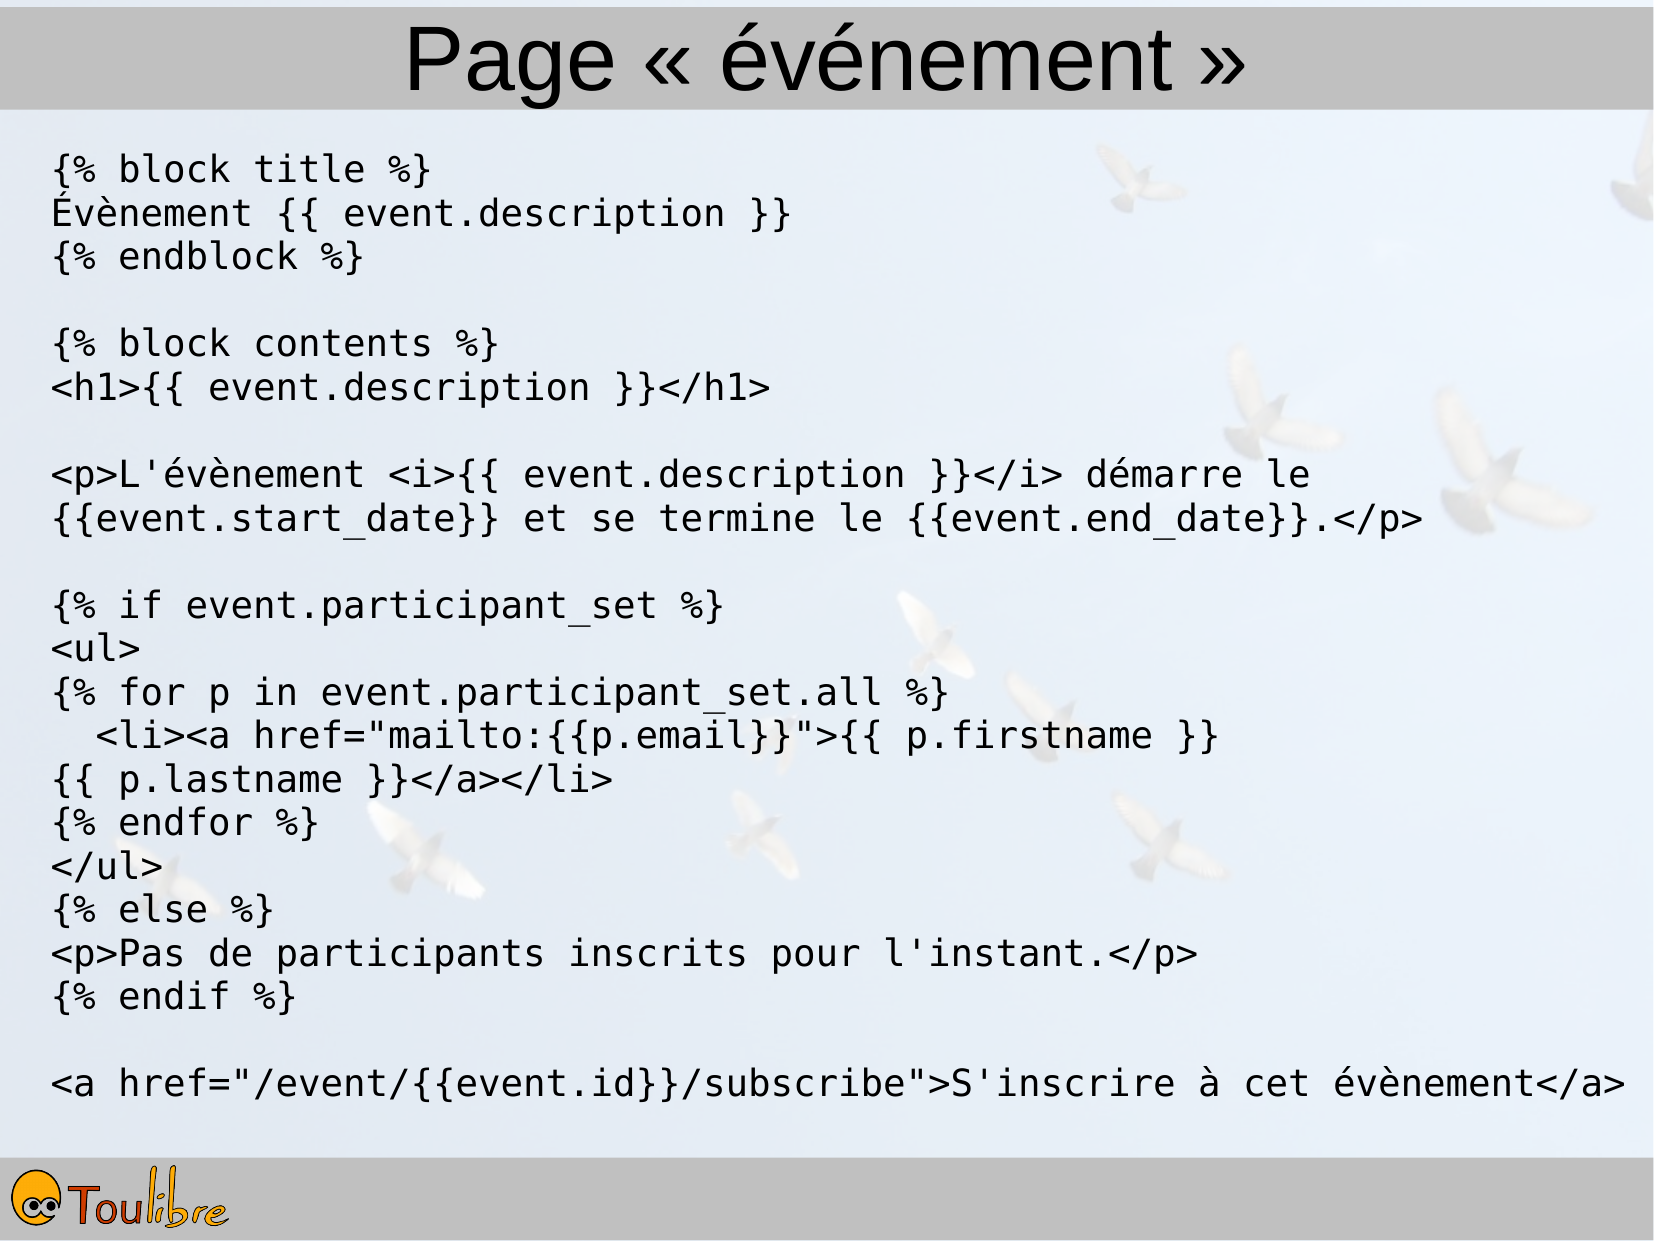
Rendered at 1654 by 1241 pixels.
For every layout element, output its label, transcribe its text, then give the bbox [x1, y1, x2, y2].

title Page « événement » [0, 7, 1654, 110]
text_box {% block title %} Évènement {{ event.description }} {% endblock %} {% block contents %} <h1>{{ event.description }}</h1> <p>L'évènement <i>{{ event.description }}</i> démarre le {{event.start_date}} et se termine le {{event.end_date}}.</p> {% if event.participant_set %} <ul> {% for p in event.participant_set.all %} <li><a href="mailto:{{p.email}}">{{ p.firstname }} {{ p.lastname }}</a></li> {% endfor %} </ul> {% else %} <p>Pas de participants inscrits pour l'instant.</p> {% endif %} <a href="/event/{{event.id}}/subscribe">S'inscrire à cet évènement</a> [35, 140, 1643, 1114]
picture [11, 1165, 229, 1228]
